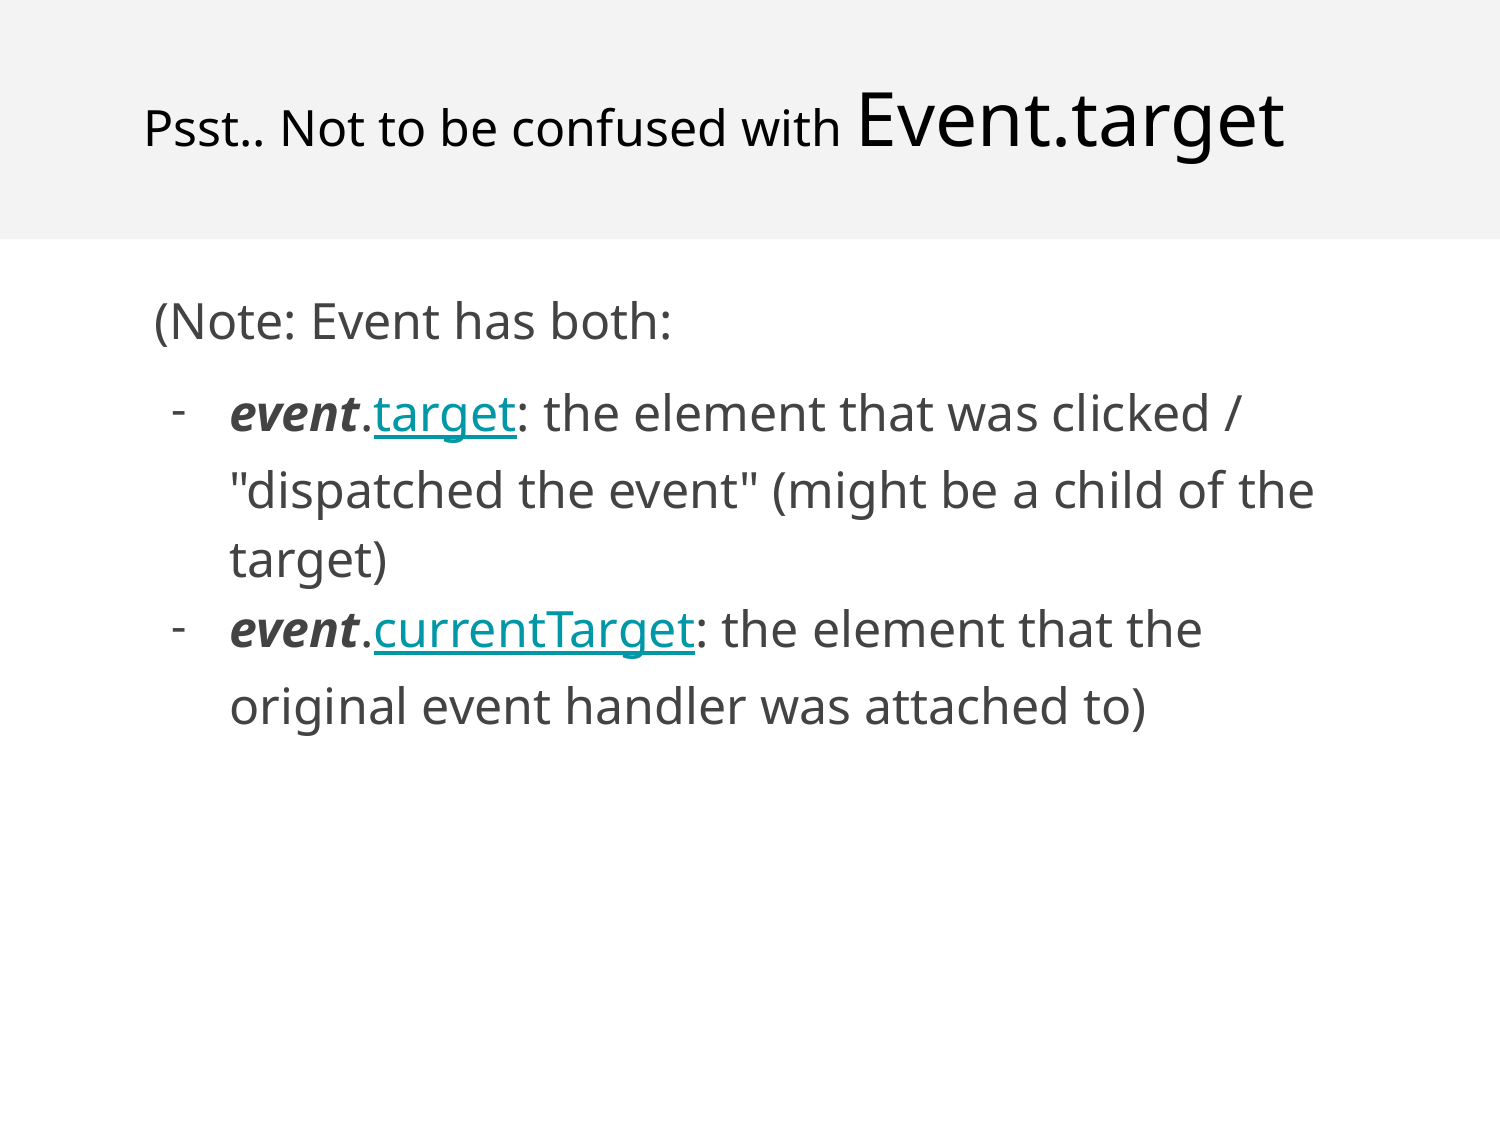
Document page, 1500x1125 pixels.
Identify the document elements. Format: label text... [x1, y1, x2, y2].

list (Note: Event has both: event.target: the element that was clicked / "dispatched the event" (might be a child of the target) event.currentTarget: the element that the original event handler was attached to) [139, 266, 1383, 717]
title Psst.. Not to be confused with Event.target [128, 56, 1372, 183]
